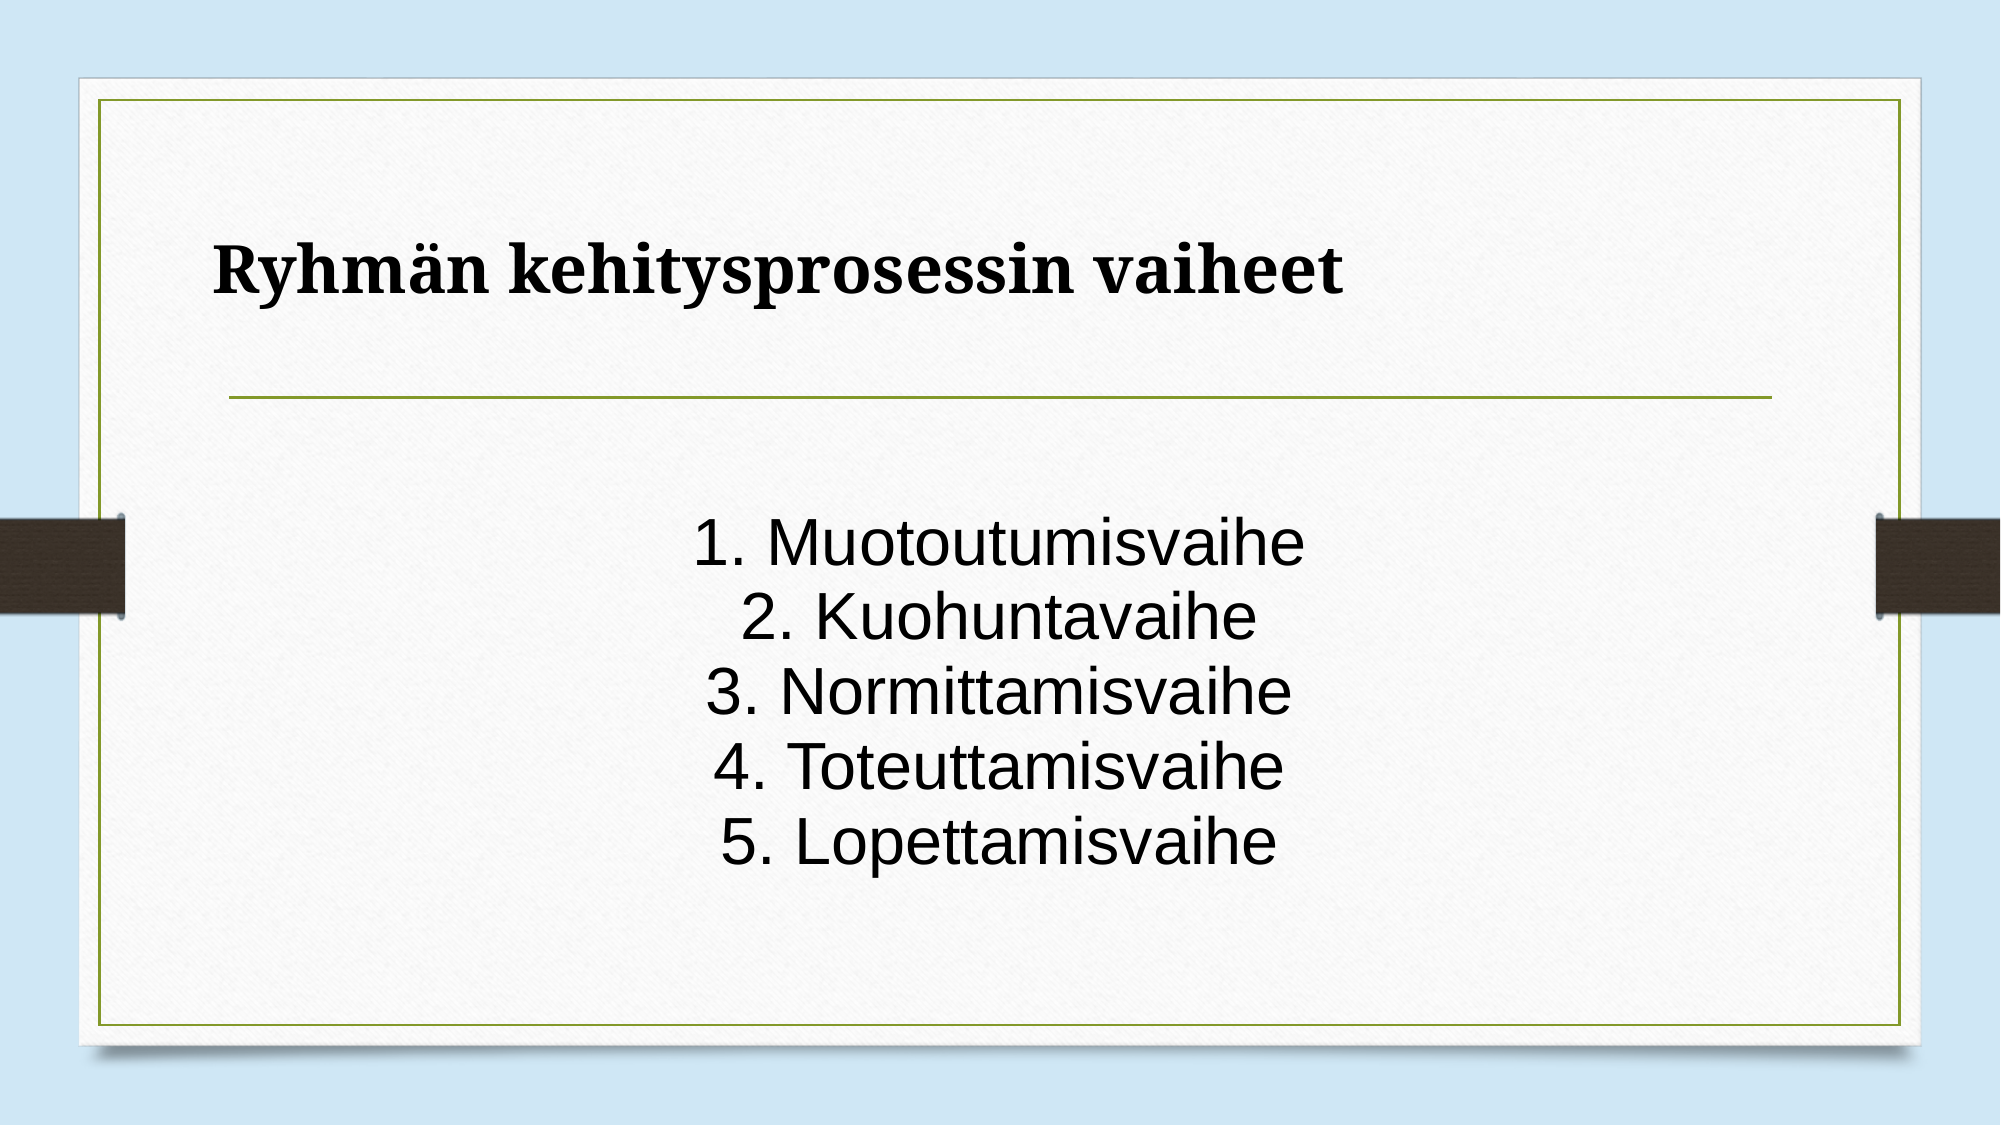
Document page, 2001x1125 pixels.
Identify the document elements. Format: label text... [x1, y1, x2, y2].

subtitle 1. Muotoutumisvaihe 2. Kuohuntavaihe 3. Normittamisvaihe 4. Toteuttamisvaihe 5. Lopettamisvaihe [212, 419, 1788, 964]
title Ryhmän kehitysprosessin vaiheet [212, 161, 1788, 375]
picture [0, 0, 2001, 1125]
